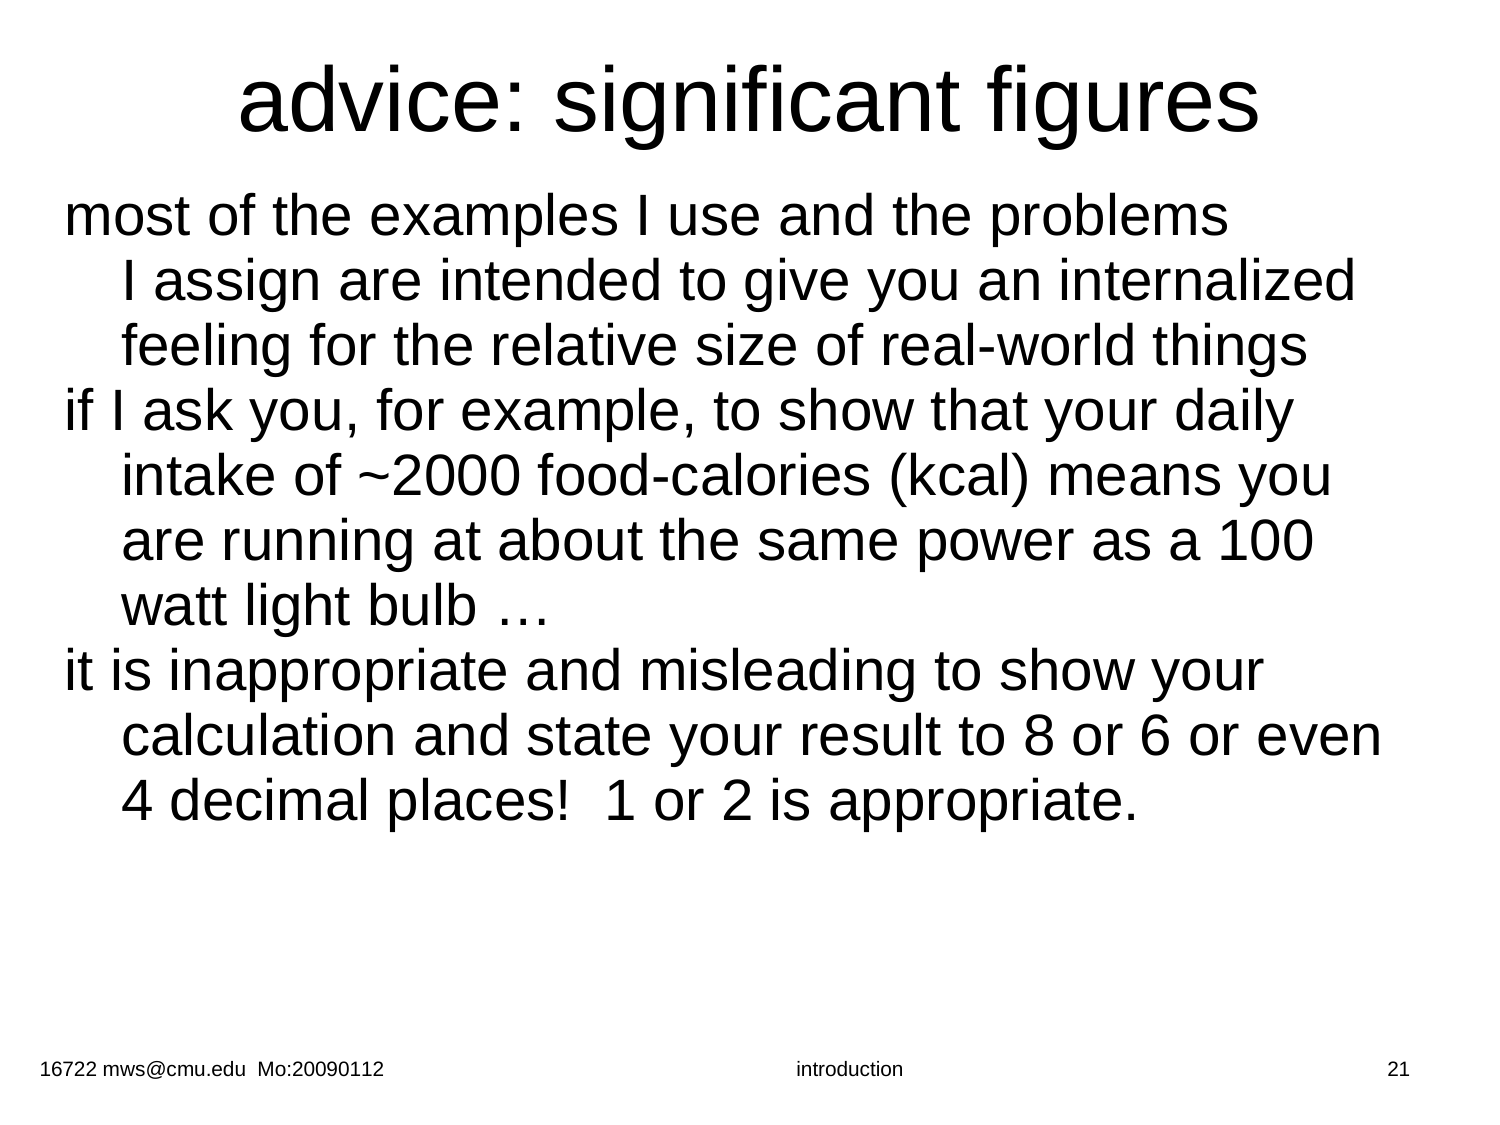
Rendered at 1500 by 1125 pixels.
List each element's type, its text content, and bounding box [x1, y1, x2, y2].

title advice: significant figures [24, 37, 1476, 163]
list most of the examples I use and the problems I assign are intended to give you an internalized feeling for the relative size of real-world things if I ask you, for example, to show that your daily intake of ~2000 food-calories (kcal) means you are running at about the same power as a 100 watt light bulb … it is inappropriate and misleading to show your calculation and state your result to 8 or 6 or even 4 decimal places! 1 or 2 is appropriate. [49, 174, 1425, 1013]
